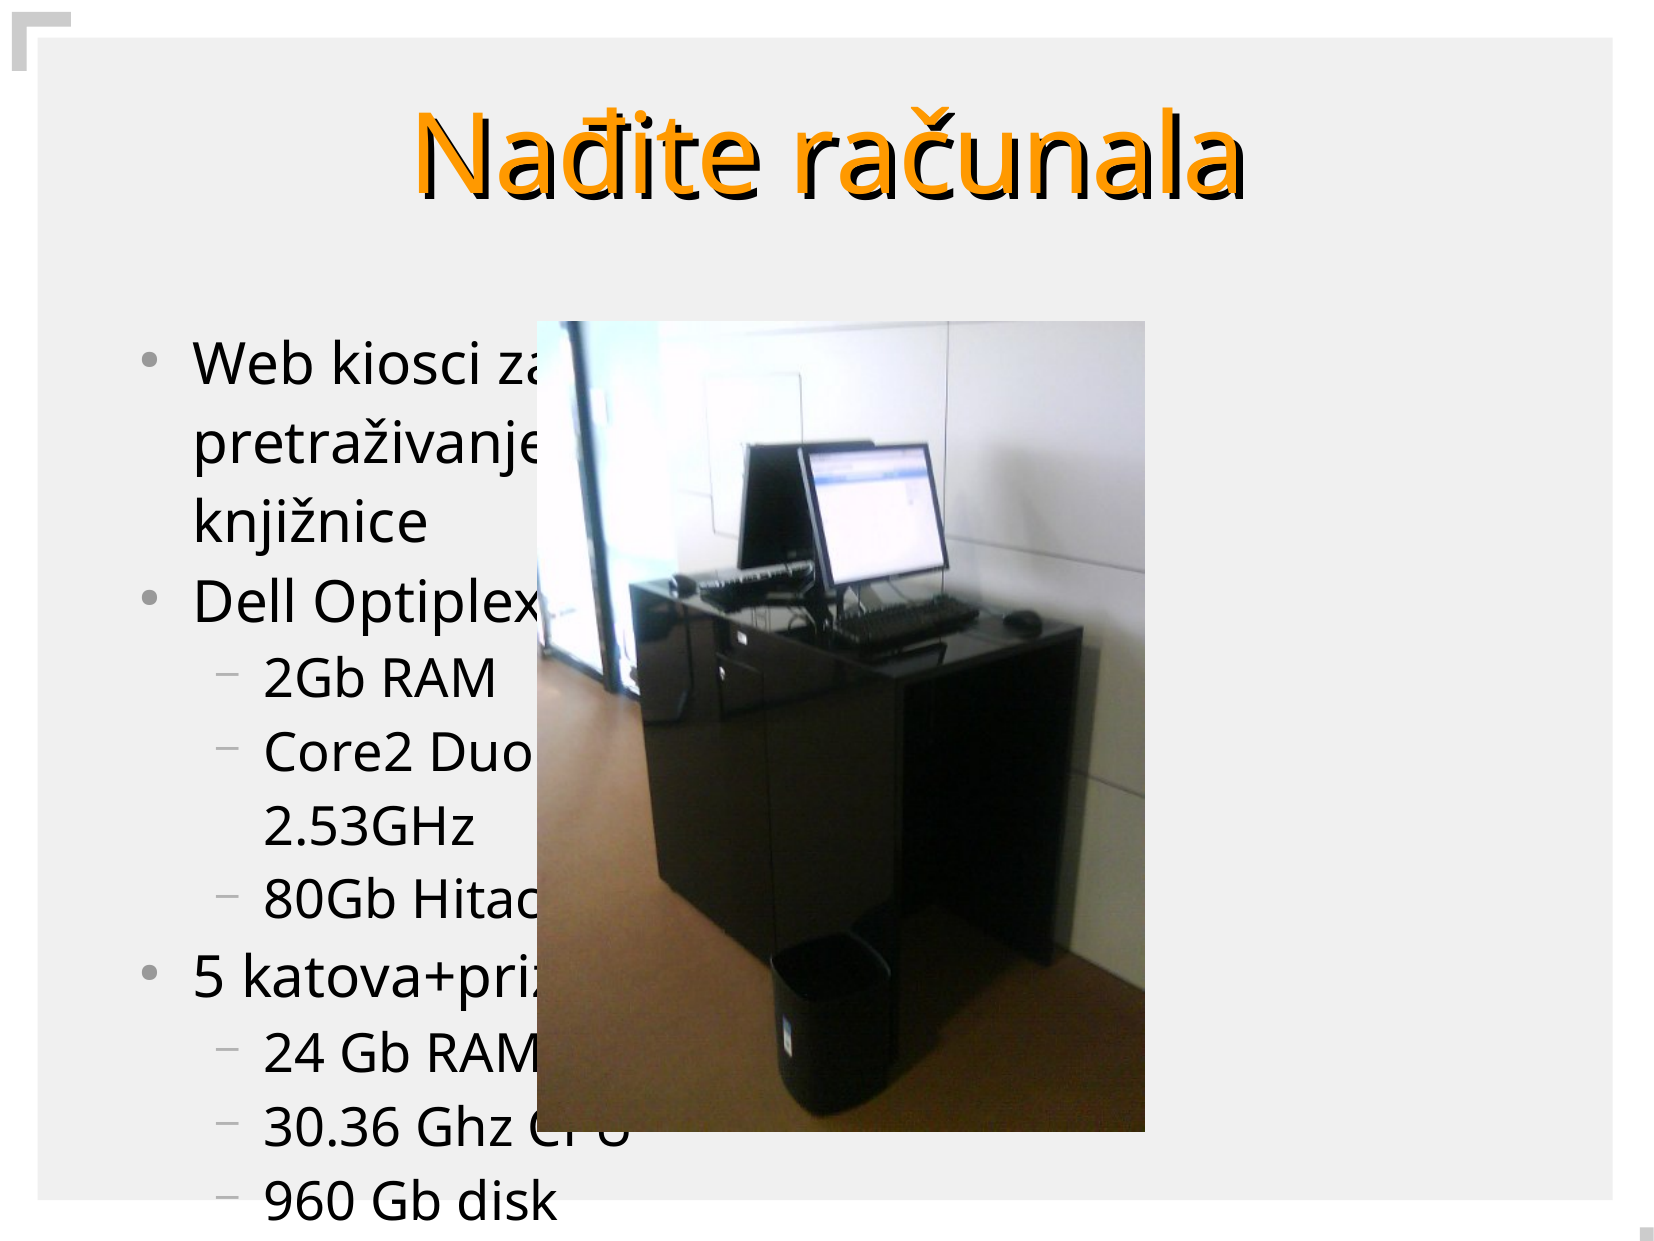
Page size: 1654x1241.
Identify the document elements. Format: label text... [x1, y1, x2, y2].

list Web kiosci za pretraživanje kataloga knjižnice Dell Optiplex755 2Gb RAM Core2 Duo E7200 @ 2.53GHz 80Gb Hitachi disk 5 katova+prizemlje 24 Gb RAM 30.36 Ghz CPU 960 Gb disk [121, 322, 485, 1132]
title Nađite računala [121, 46, 1534, 254]
picture [485, 321, 1514, 1132]
